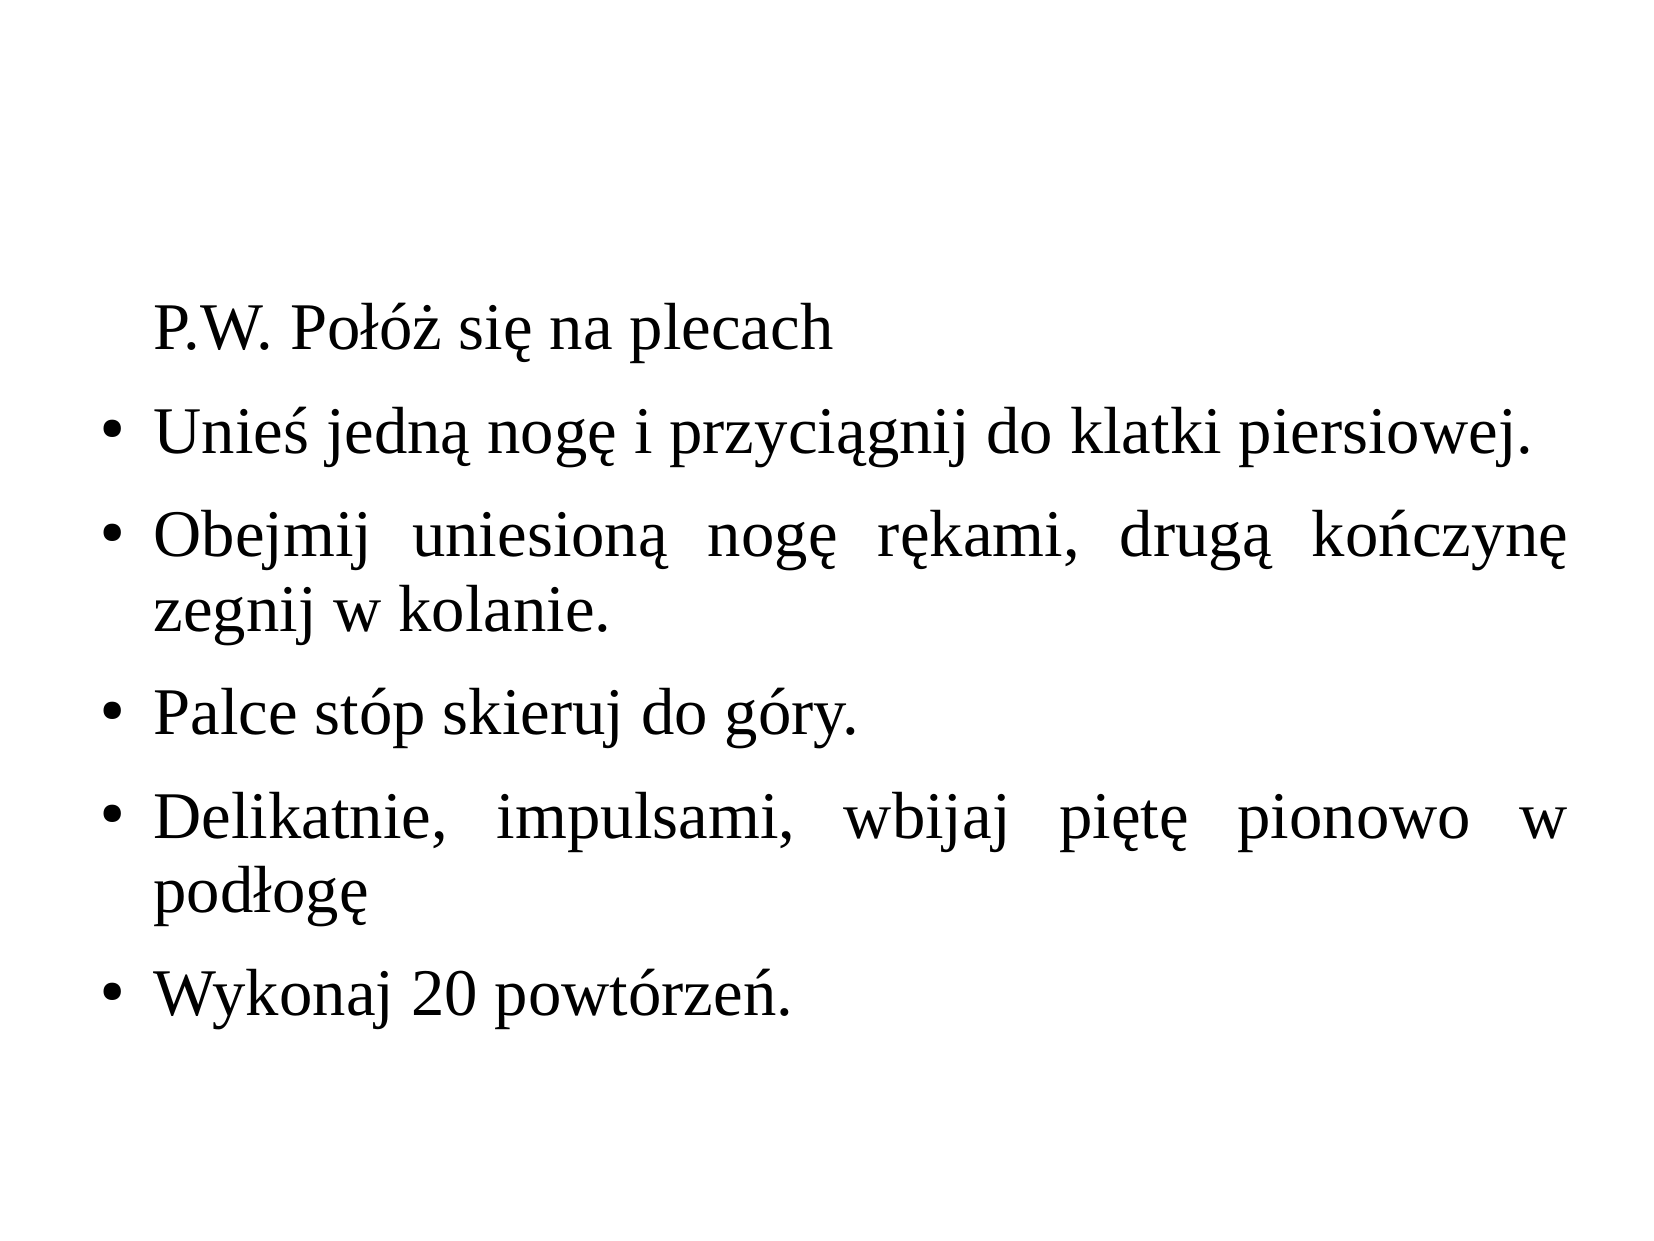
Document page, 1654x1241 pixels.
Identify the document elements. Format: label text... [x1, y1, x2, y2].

list P.W. Połóż się na plecach Unieś jedną nogę i przyciągnij do klatki piersiowej. Obejmij uniesioną nogę rękami, drugą kończynę zegnij w kolanie. Palce stóp skieruj do góry. Delikatnie, impulsami, wbijaj piętę pionowo w podłogę Wykonaj 20 powtórzeń. [82, 290, 1571, 1241]
